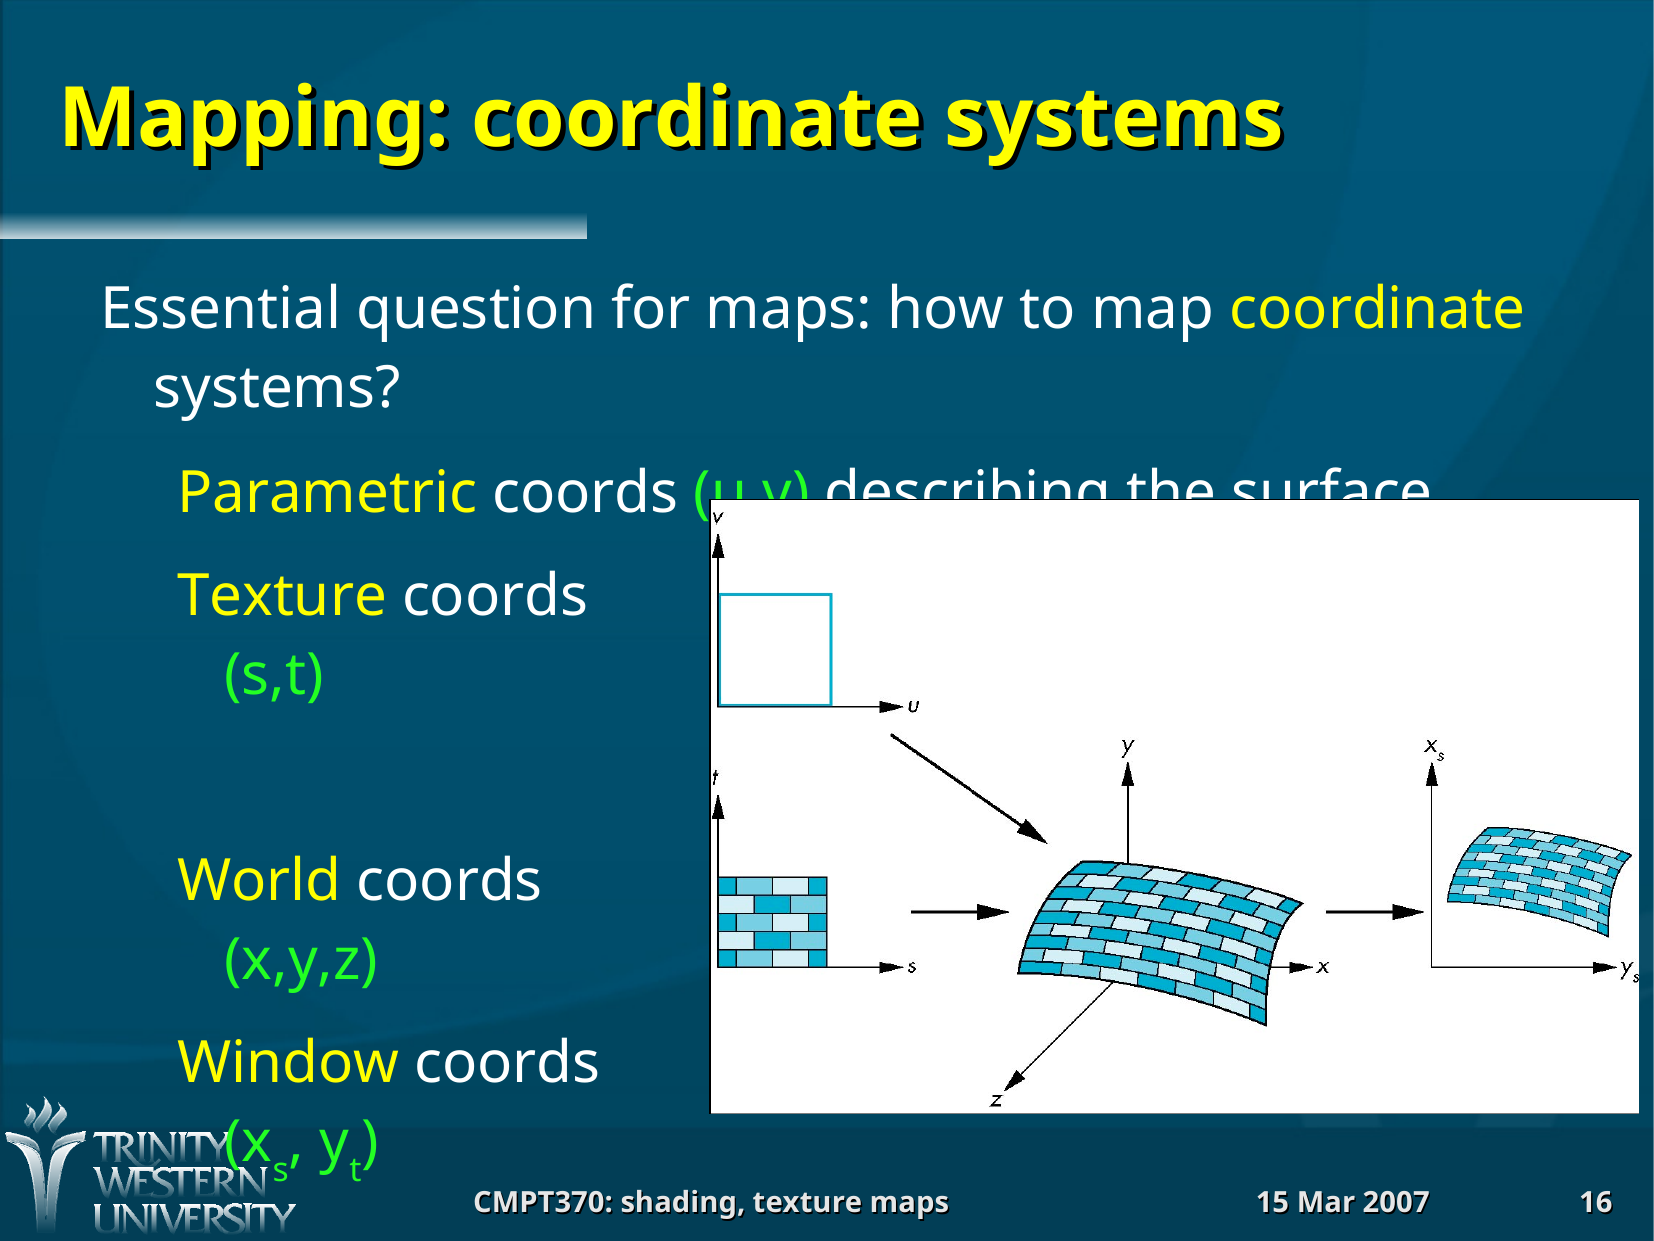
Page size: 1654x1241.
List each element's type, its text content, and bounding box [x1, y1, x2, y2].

picture [0, 233, 586, 238]
title Mapping: coordinate systems [59, 27, 1548, 201]
picture [710, 499, 1654, 1126]
list Essential question for maps: how to map coordinate systems? Parametric coords (u,v) describing the surface Texture coords (s,t) World coords (x,y,z) Window coords (xs, yt) [82, 266, 1571, 1094]
picture [0, 214, 586, 232]
picture [38, 1227, 54, 1232]
